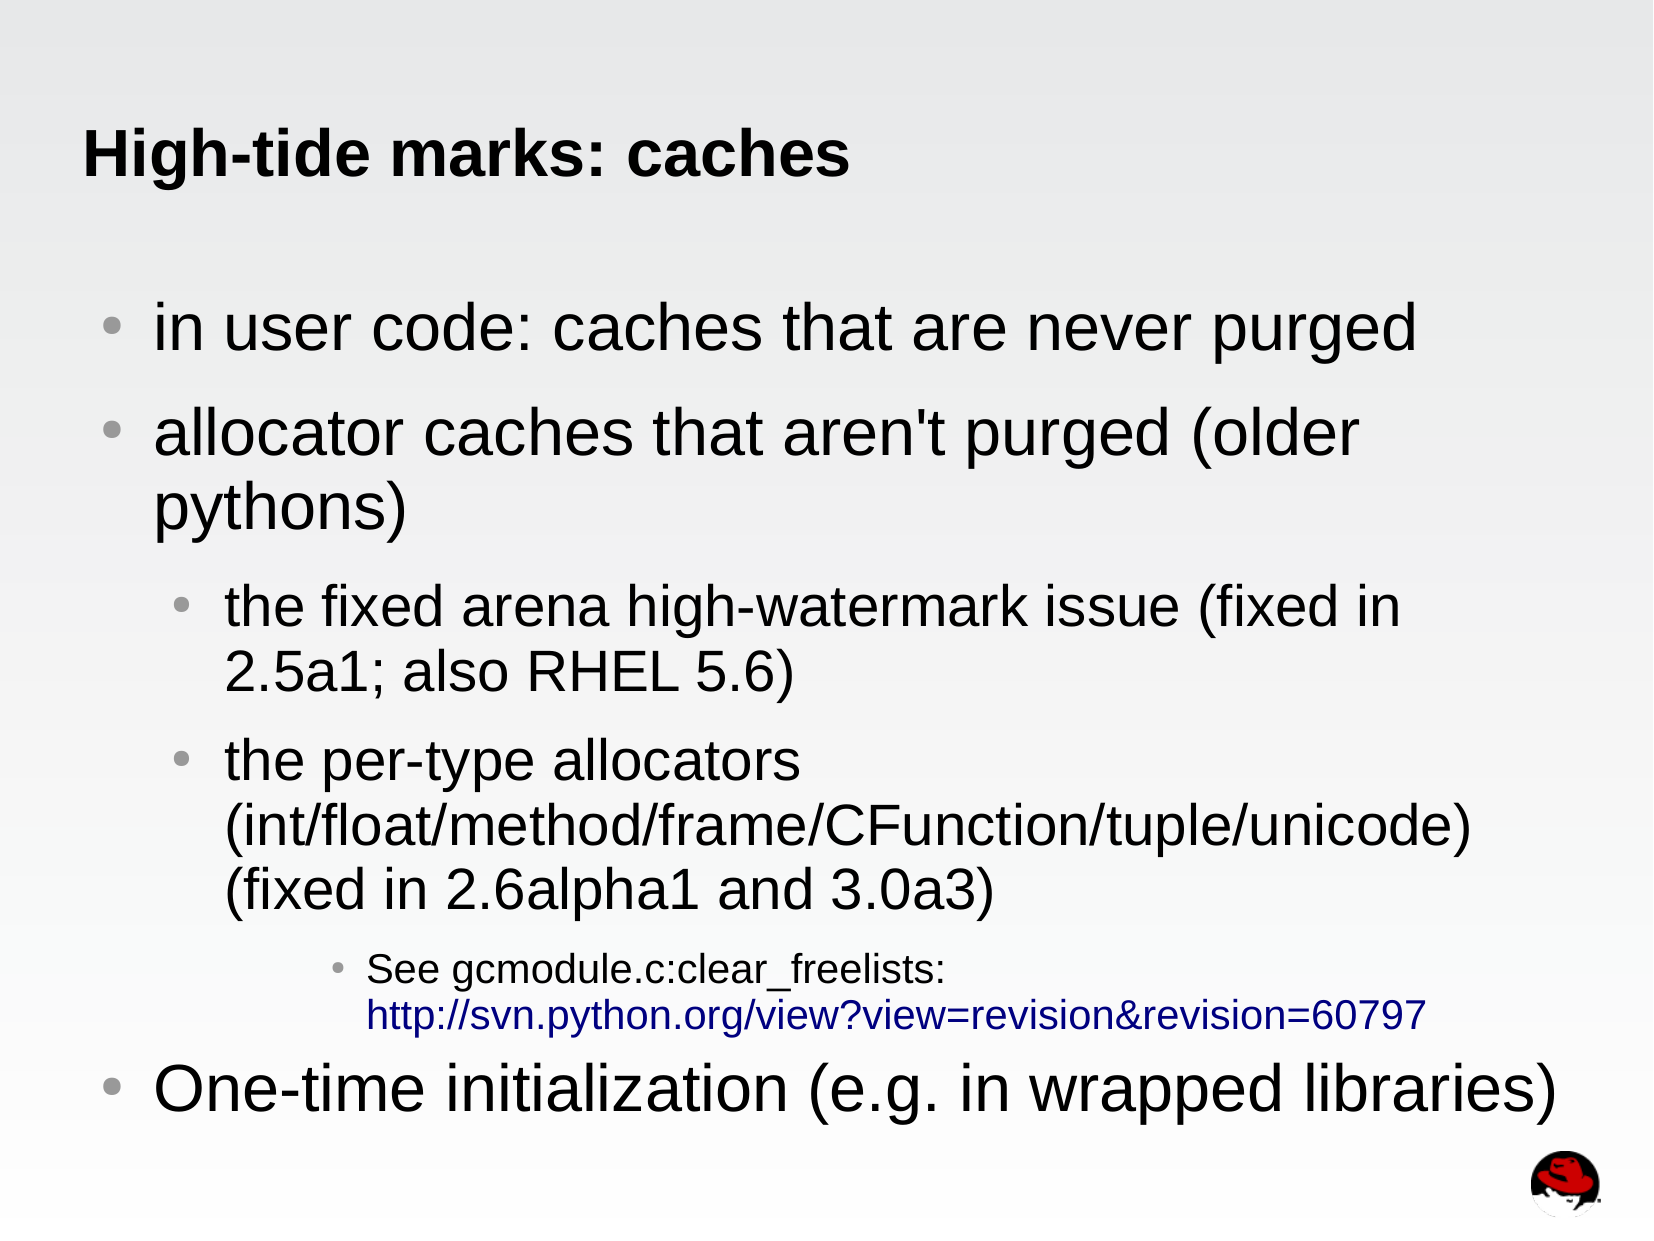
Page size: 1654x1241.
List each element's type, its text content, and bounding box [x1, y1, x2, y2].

picture [0, 0, 1654, 1241]
title High-tide marks: caches [82, 49, 1571, 257]
list in user code: caches that are never purged allocator caches that aren't purged (older pythons) the fixed arena high-watermark issue (fixed in 2.5a1; also RHEL 5.6) the per-type allocators (int/float/method/frame/CFunction/tuple/unicode) (fixed in 2.6alpha1 and 3.0a3) See gcmodule.c:clear_freelists: http://svn.python.org/view?view=revision&revision=60797 One-time initialization (e.g. in wrapped libraries) [82, 290, 1571, 1126]
